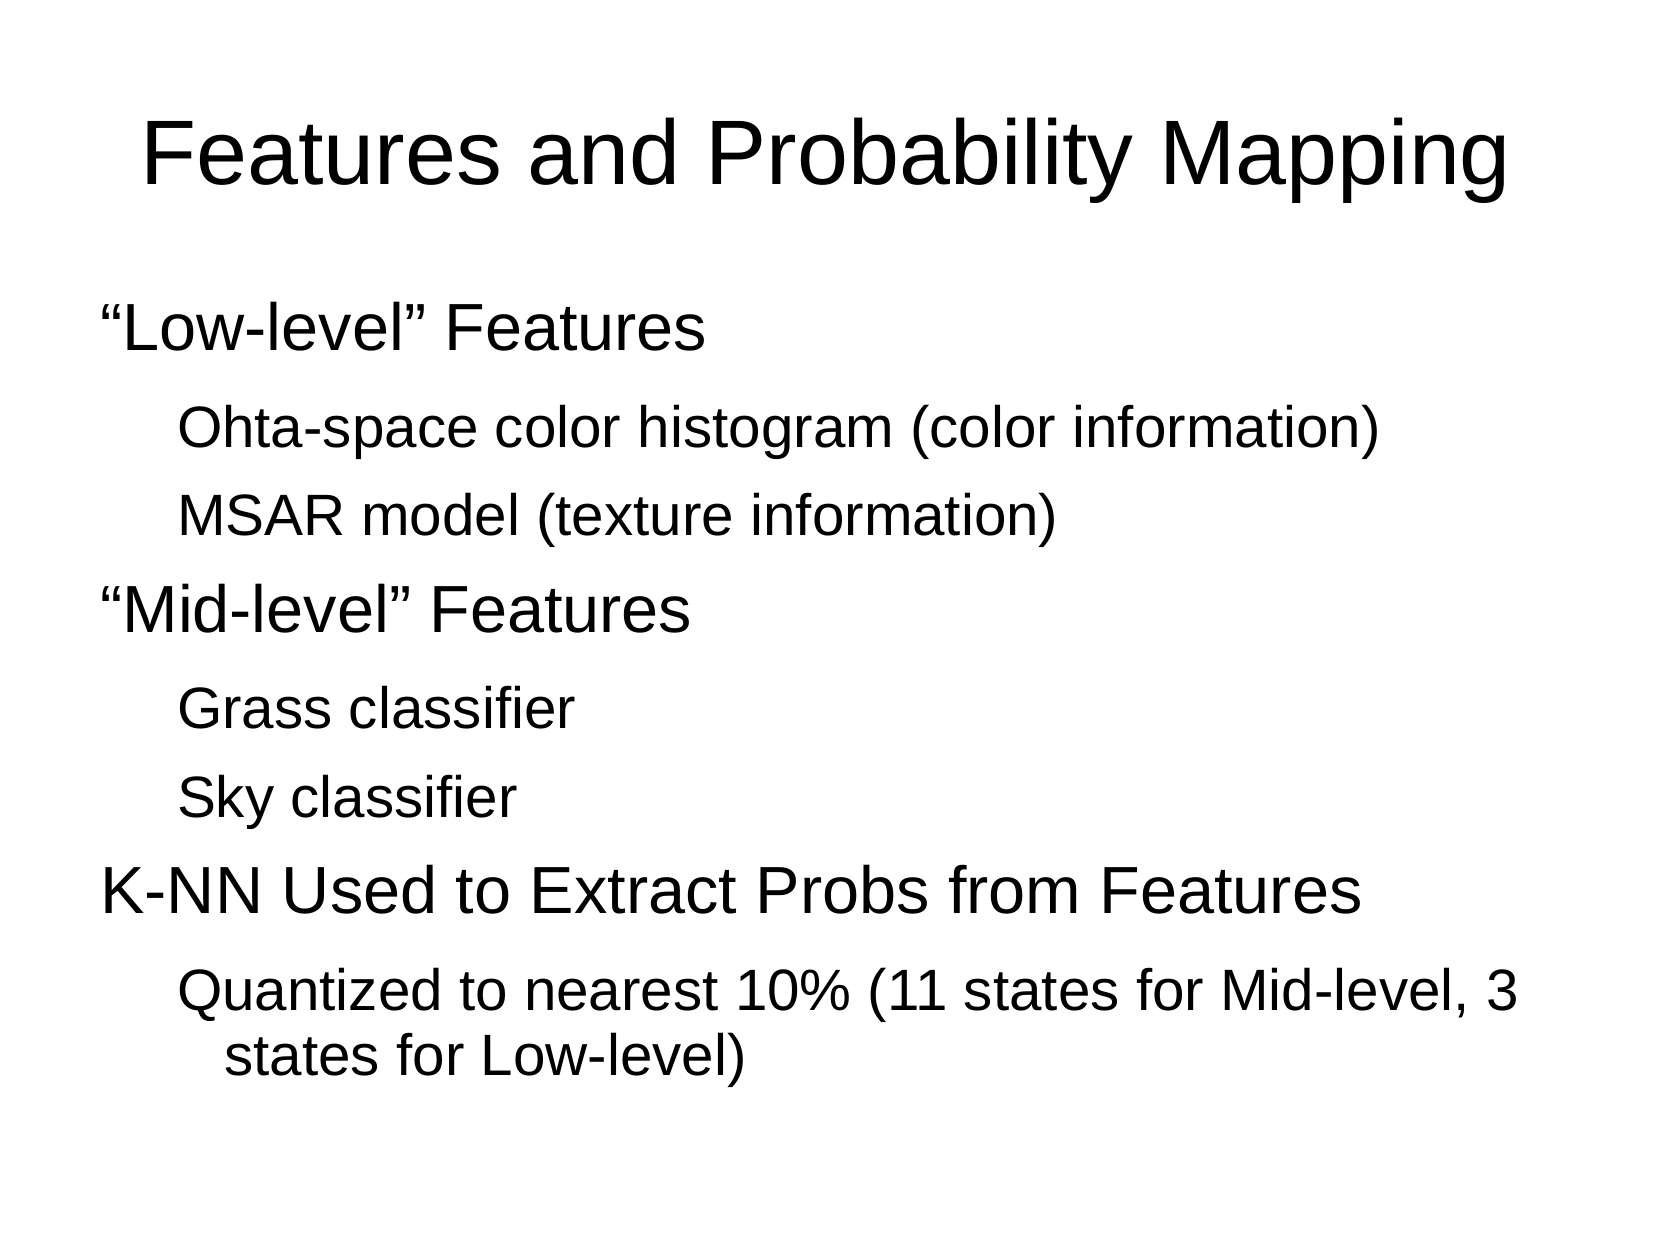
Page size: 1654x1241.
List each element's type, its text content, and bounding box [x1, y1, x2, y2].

title Features and Probability Mapping [82, 56, 1571, 250]
list “Low-level” Features Ohta-space color histogram (color information) MSAR model (texture information) “Mid-level” Features Grass classifier Sky classifier K-NN Used to Extract Probs from Features Quantized to nearest 10% (11 states for Mid-level, 3 states for Low-level) [82, 290, 1571, 1094]
